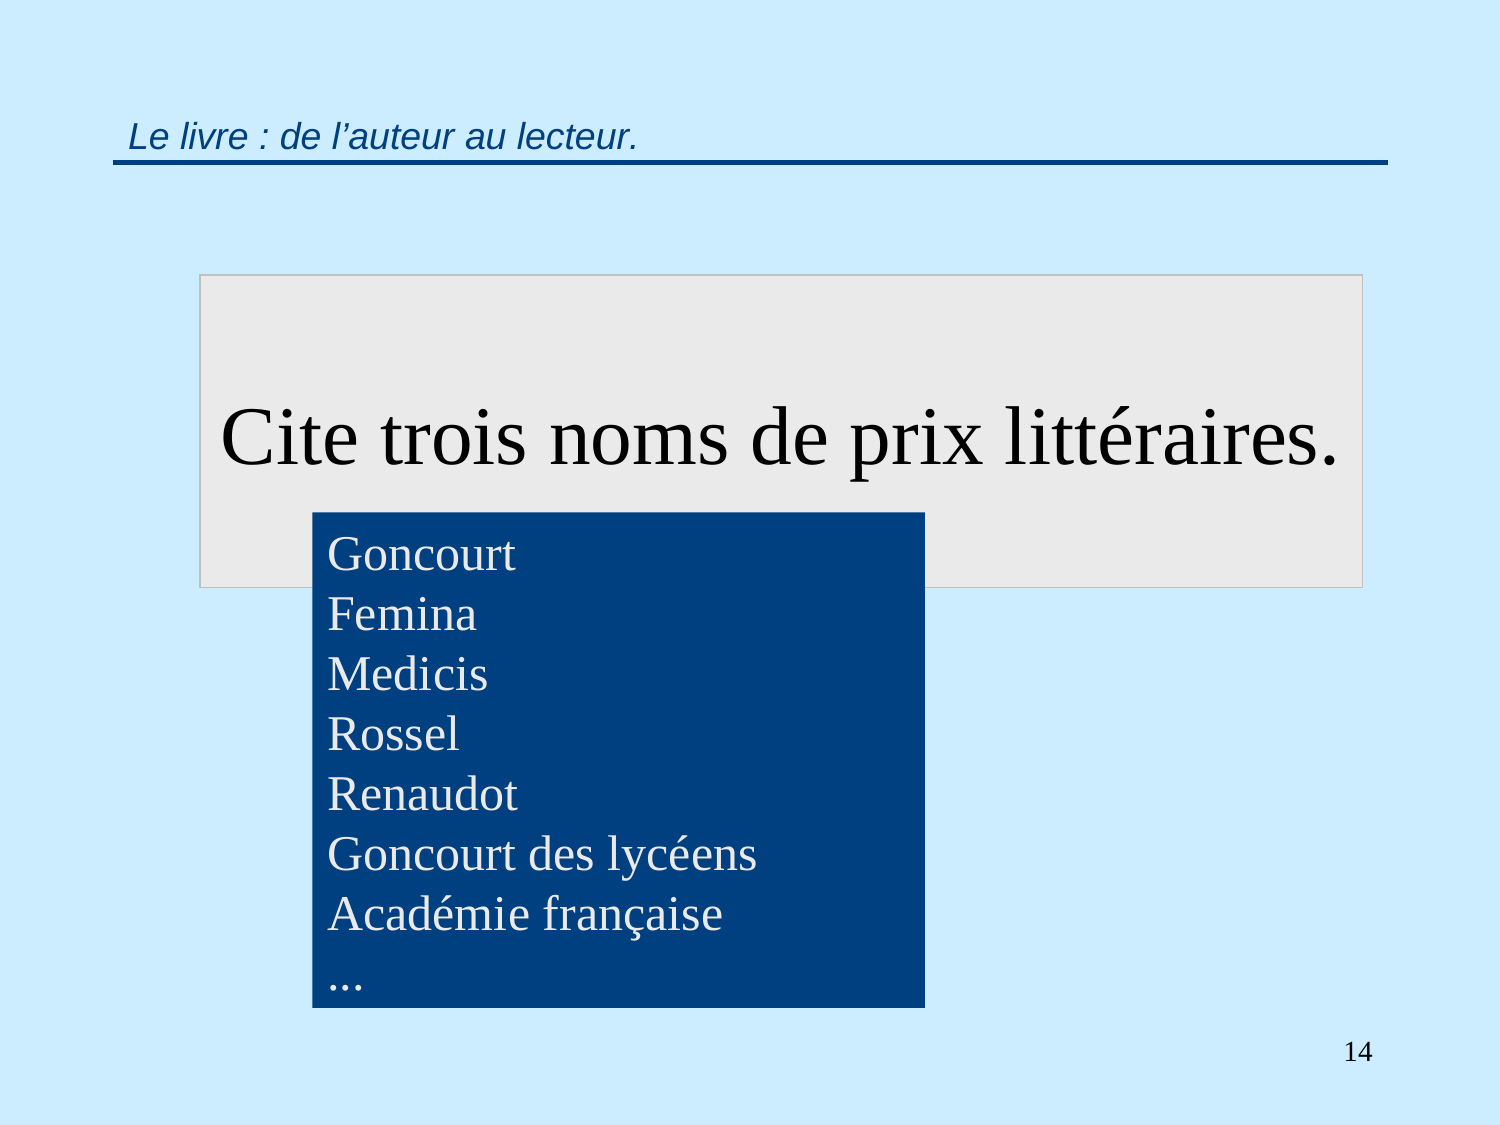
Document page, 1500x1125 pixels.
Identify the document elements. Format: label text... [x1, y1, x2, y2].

text_box Goncourt Femina Medicis Rossel Renaudot Goncourt des lycéens Académie française ... [312, 512, 925, 1008]
text_box Le livre : de l’auteur au lecteur. [113, 104, 655, 160]
title Cite trois noms de prix littéraires. [199, 274, 1363, 588]
